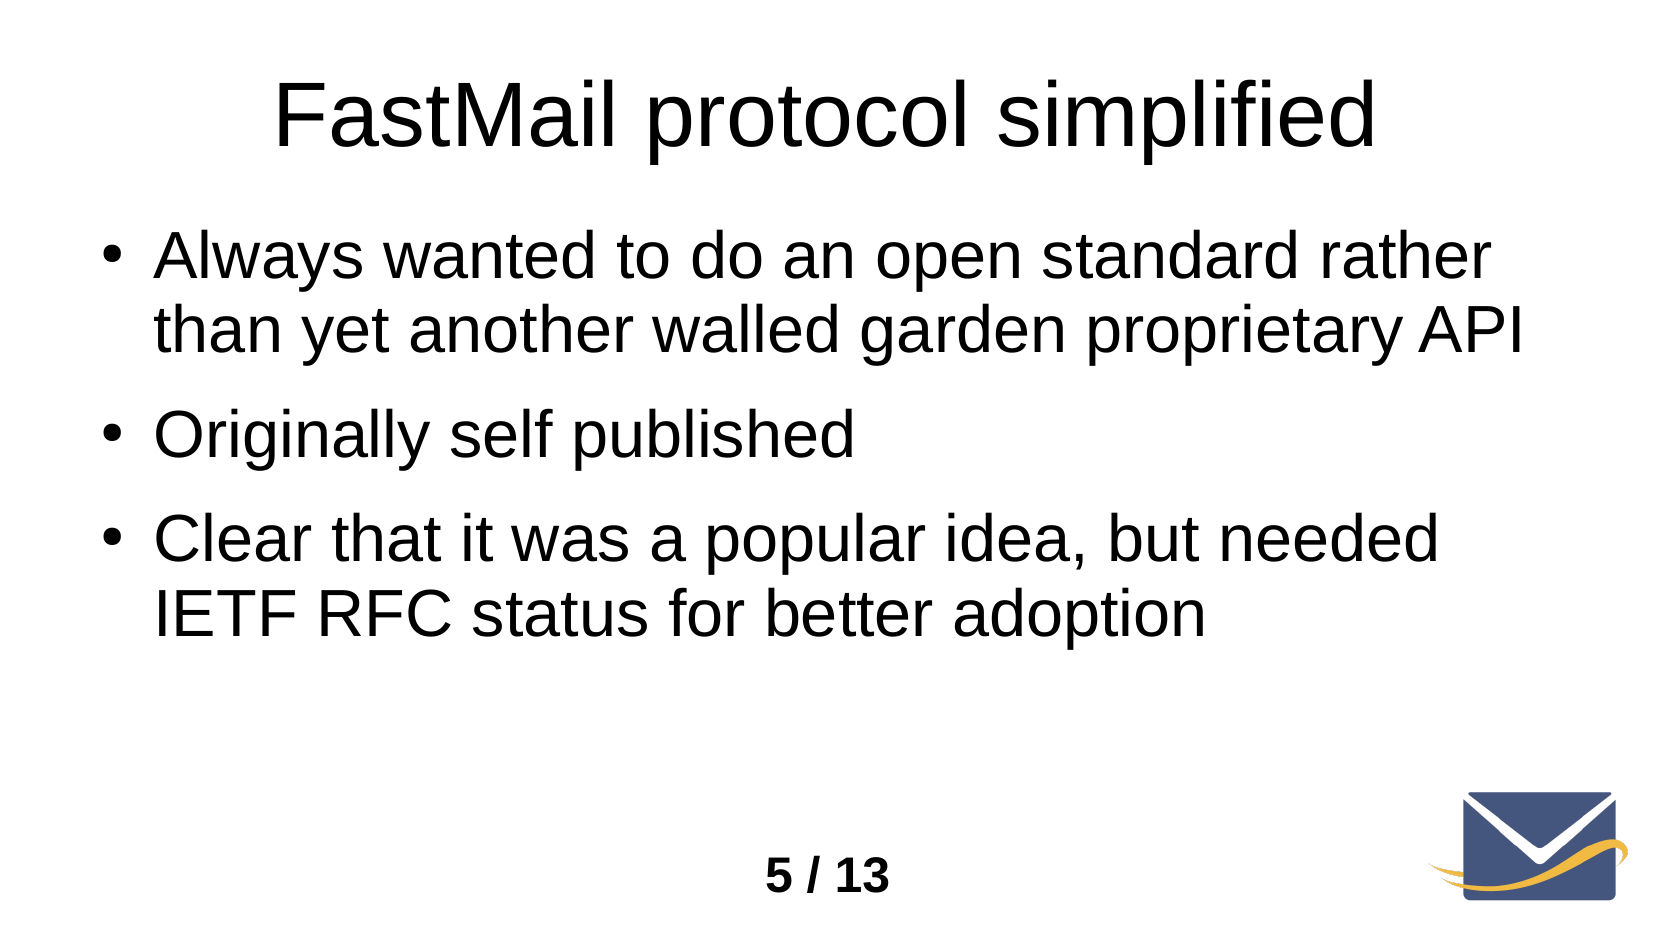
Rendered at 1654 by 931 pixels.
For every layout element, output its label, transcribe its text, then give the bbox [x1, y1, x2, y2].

list Always wanted to do an open standard rather than yet another walled garden proprietary API Originally self published Clear that it was a popular idea, but needed IETF RFC status for better adoption [82, 217, 1571, 758]
title FastMail protocol simplified [82, 37, 1571, 193]
picture [1417, 746, 1654, 931]
